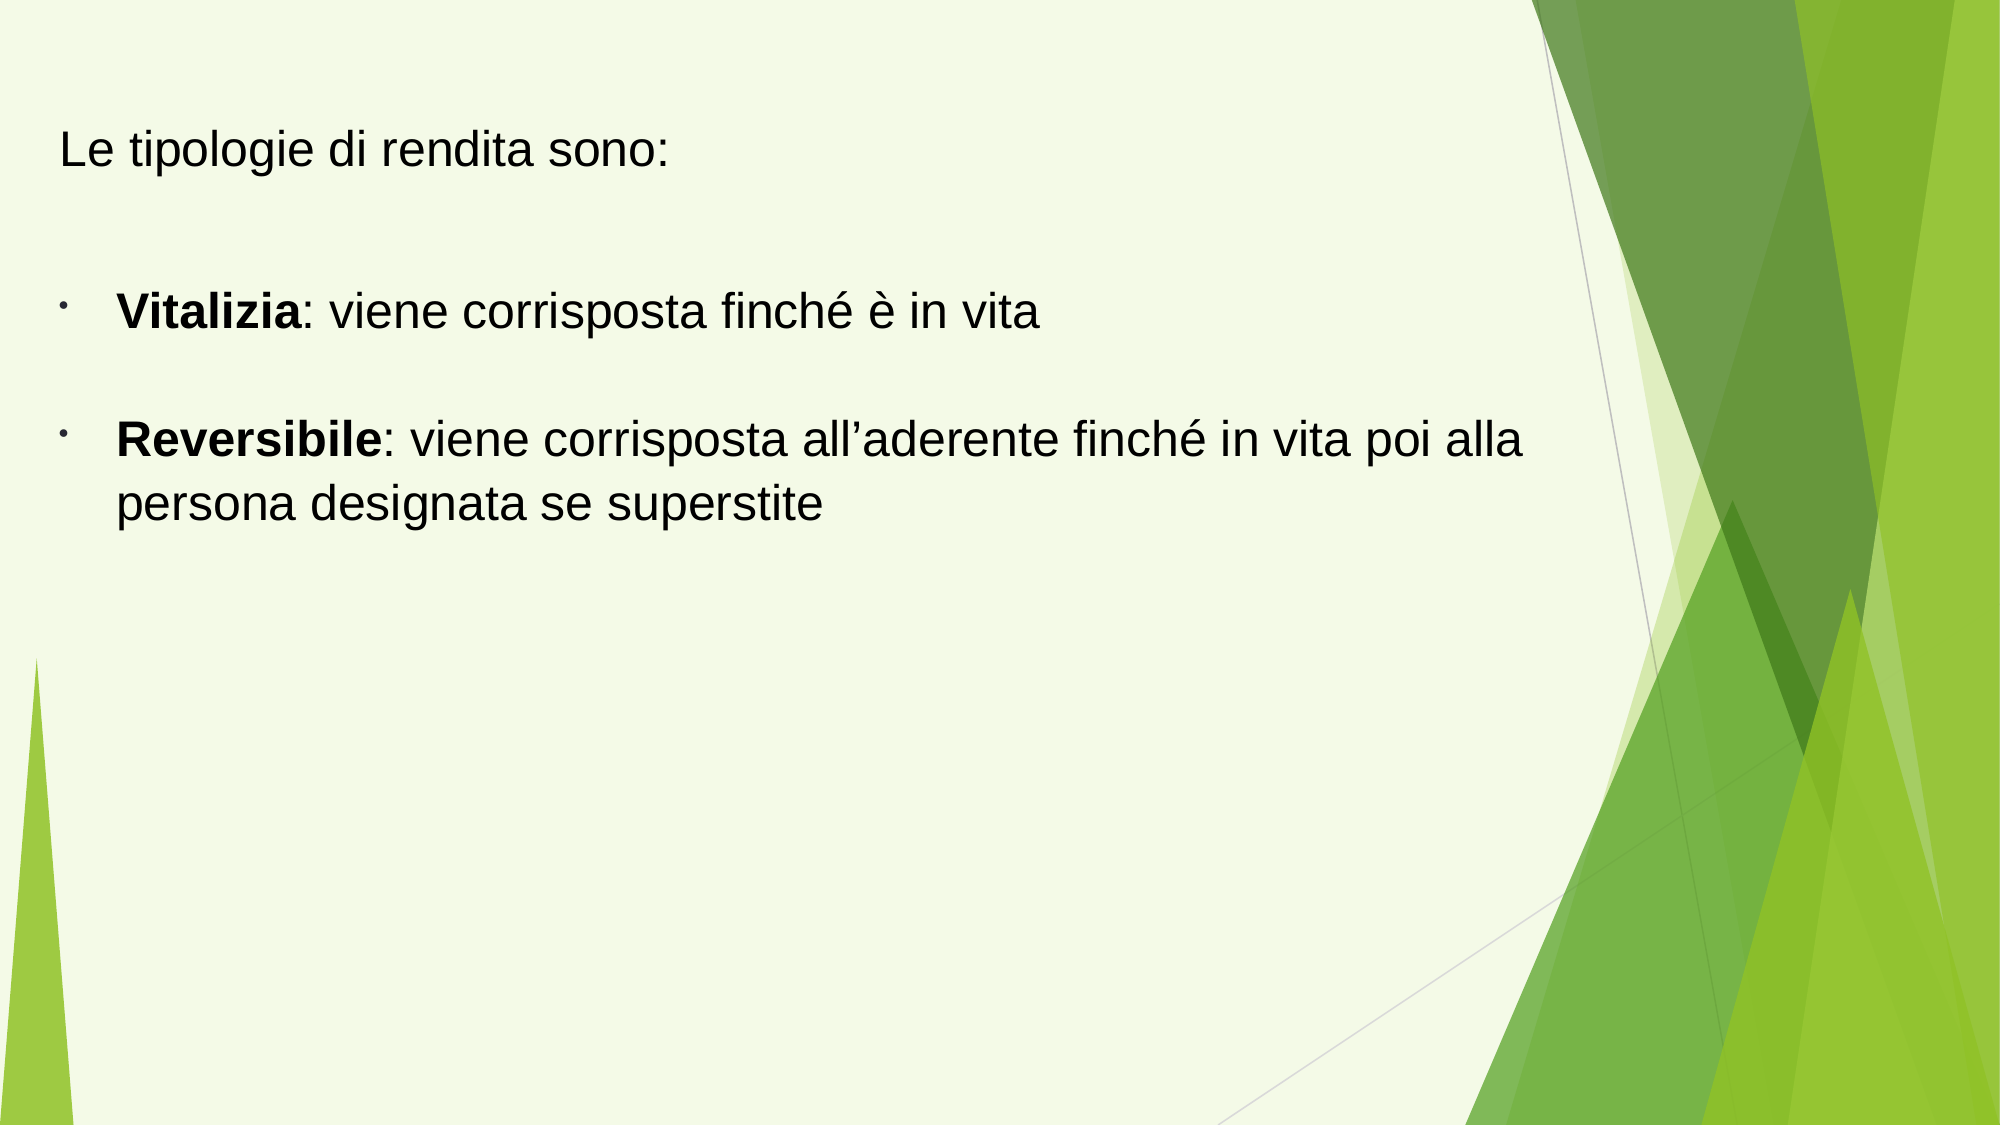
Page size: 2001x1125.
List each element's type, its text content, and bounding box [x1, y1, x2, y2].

text_box Le tipologie di rendita sono: Vitalizia: viene corrisposta finché è in vita Reversibile: viene corrisposta all’aderente finché in vita poi alla persona designata se superstite [44, 104, 1665, 603]
